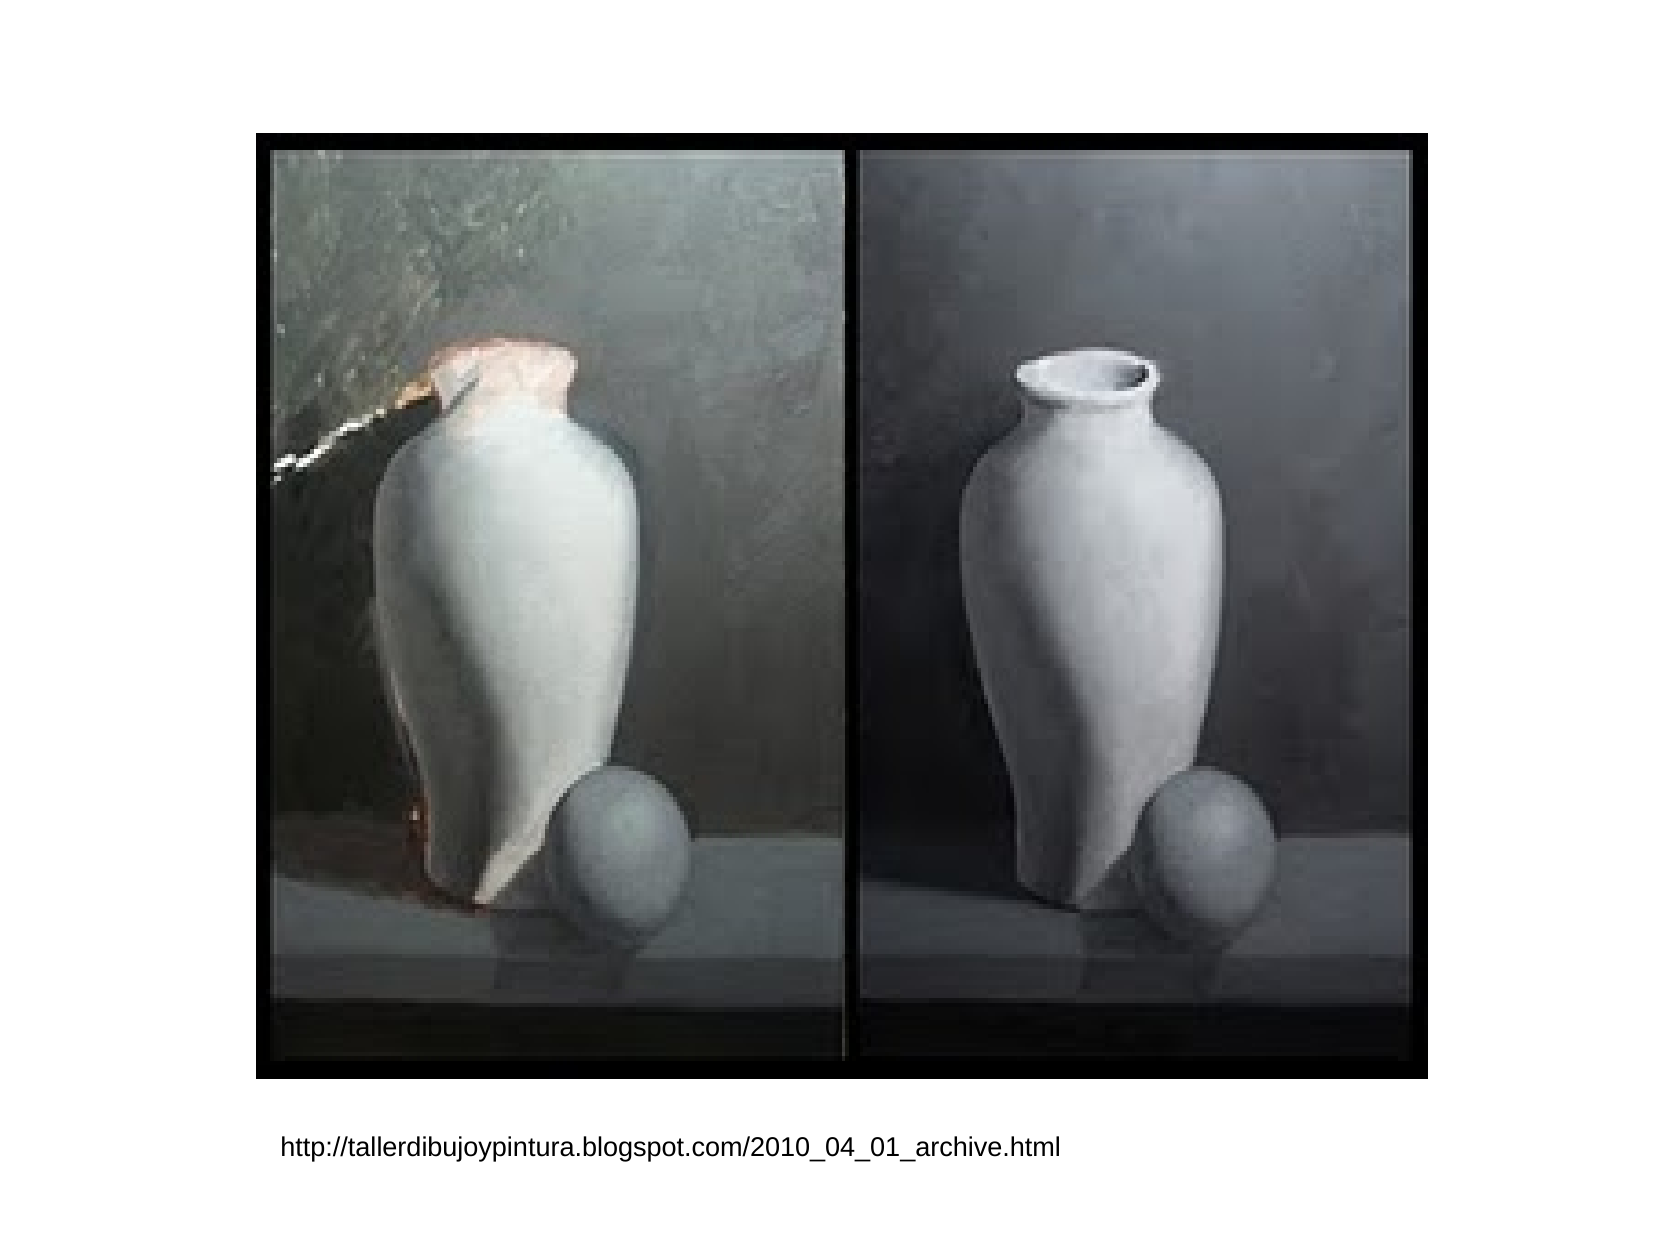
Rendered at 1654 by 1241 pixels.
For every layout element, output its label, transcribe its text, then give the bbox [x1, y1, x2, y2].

picture [256, 133, 1428, 1079]
text_box http://tallerdibujoypintura.blogspot.com/2010_04_01_archive.html [265, 1124, 1376, 1182]
